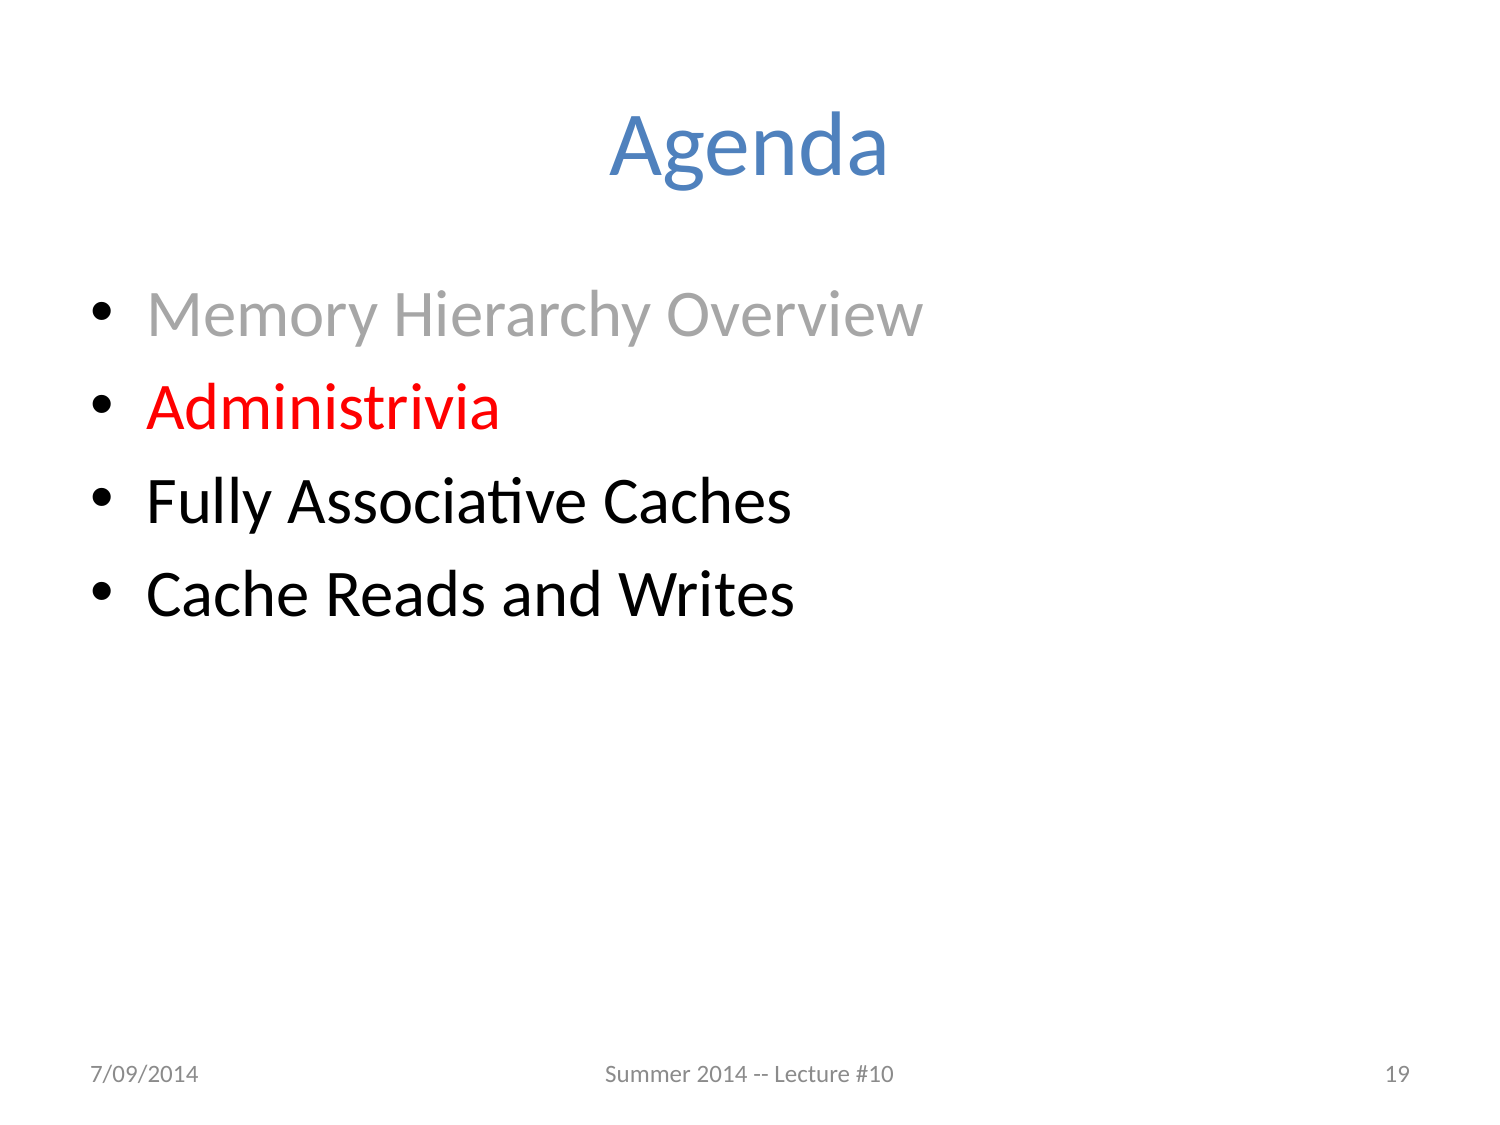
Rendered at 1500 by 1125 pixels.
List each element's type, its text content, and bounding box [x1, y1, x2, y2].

footer Summer 2014 -- Lecture #10 [512, 1042, 988, 1103]
title Agenda [75, 45, 1425, 233]
slide_number <number> [1074, 1042, 1425, 1103]
slide_number 7/09/2014 [75, 1042, 425, 1103]
list Memory Hierarchy Overview Administrivia Fully Associative Caches Cache Reads and Writes [75, 262, 1425, 1073]
